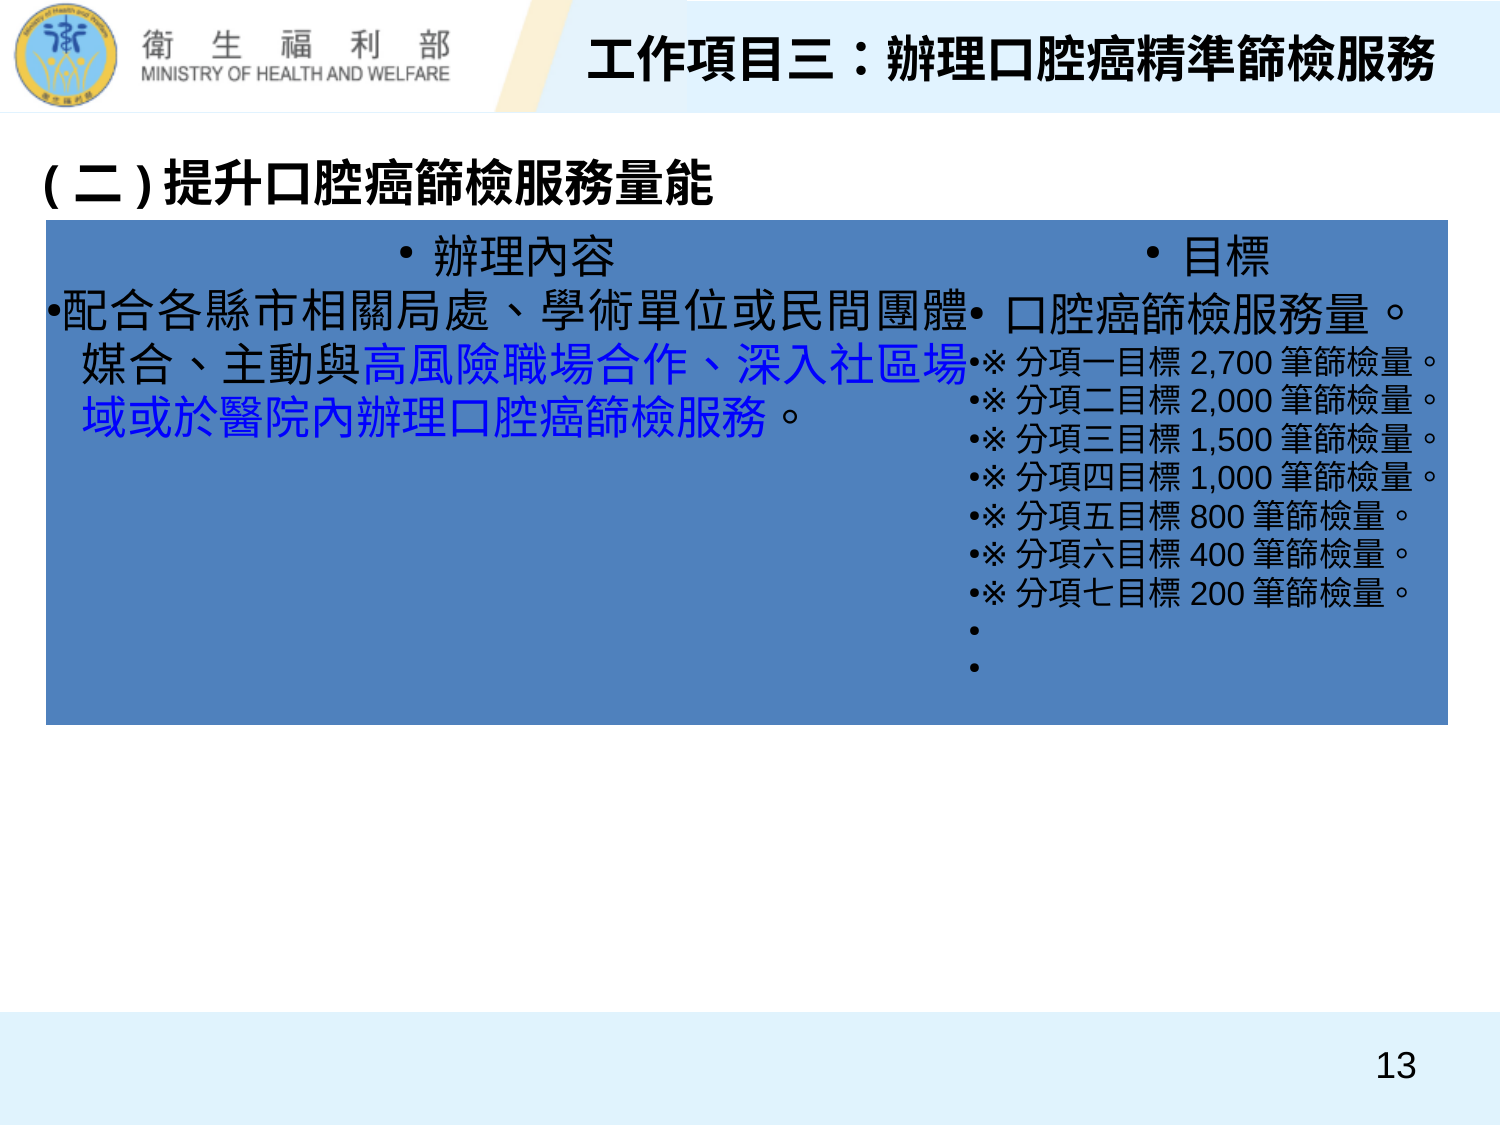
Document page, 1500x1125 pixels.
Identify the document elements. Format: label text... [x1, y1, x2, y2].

text_box 工作項目三：辦理口腔癌精準篩檢服務 [571, 19, 1474, 95]
table_cell 口腔癌篩檢服務量。 ※分項一目標2,700筆篩檢量。 ※分項二目標2,000筆篩檢量。 ※分項三目標1,500筆篩檢量。 ※分項四目標1,000筆篩檢量。 ※分項五目標800筆篩檢量。 ※分項六目標400筆篩檢量。 ※分項七目標200筆篩檢量。 [969, 285, 1448, 725]
text_box (二)提升口腔癌篩檢服務量能 [29, 113, 1471, 209]
text_box 13 [1360, 1033, 1459, 1094]
table_cell 配合各縣市相關局處、學術單位或民間團體媒合、主動與高風險職場合作、深入社區場域或於醫院內辦理口腔癌篩檢服務。 [46, 285, 969, 725]
table_header 辦理內容 [46, 220, 969, 285]
table_header 目標 [969, 220, 1448, 285]
